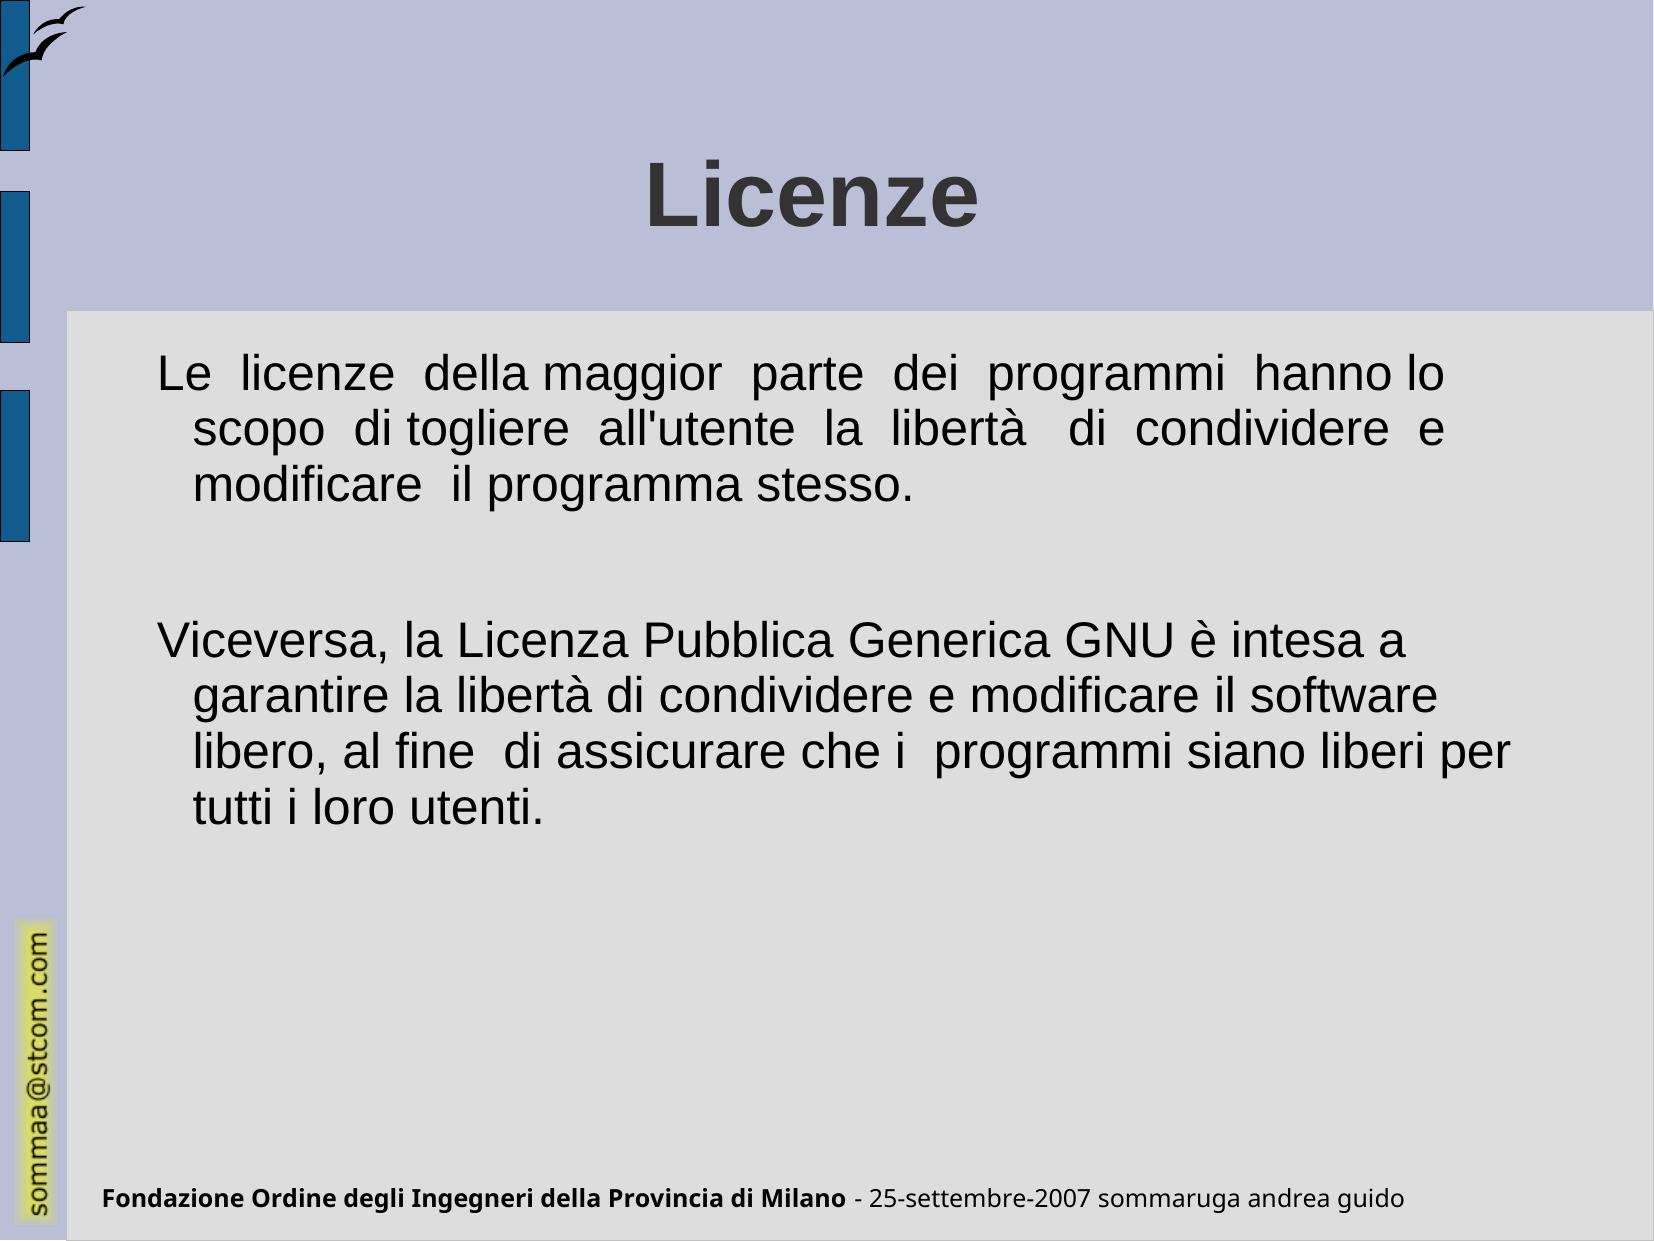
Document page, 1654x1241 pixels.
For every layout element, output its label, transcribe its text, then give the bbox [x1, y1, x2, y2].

title Licenze [121, 91, 1534, 299]
picture [12, 915, 60, 1228]
list Le licenze della maggior parte dei programmi hanno lo scopo di togliere all'utente la libertà di condividere e modificare il programma stesso. Viceversa, la Licenza Pubblica Generica GNU è intesa a garantire la libertà di condividere e modificare il software libero, al fine di assicurare che i programmi siano liberi per tutti i loro utenti. [121, 344, 1534, 1127]
